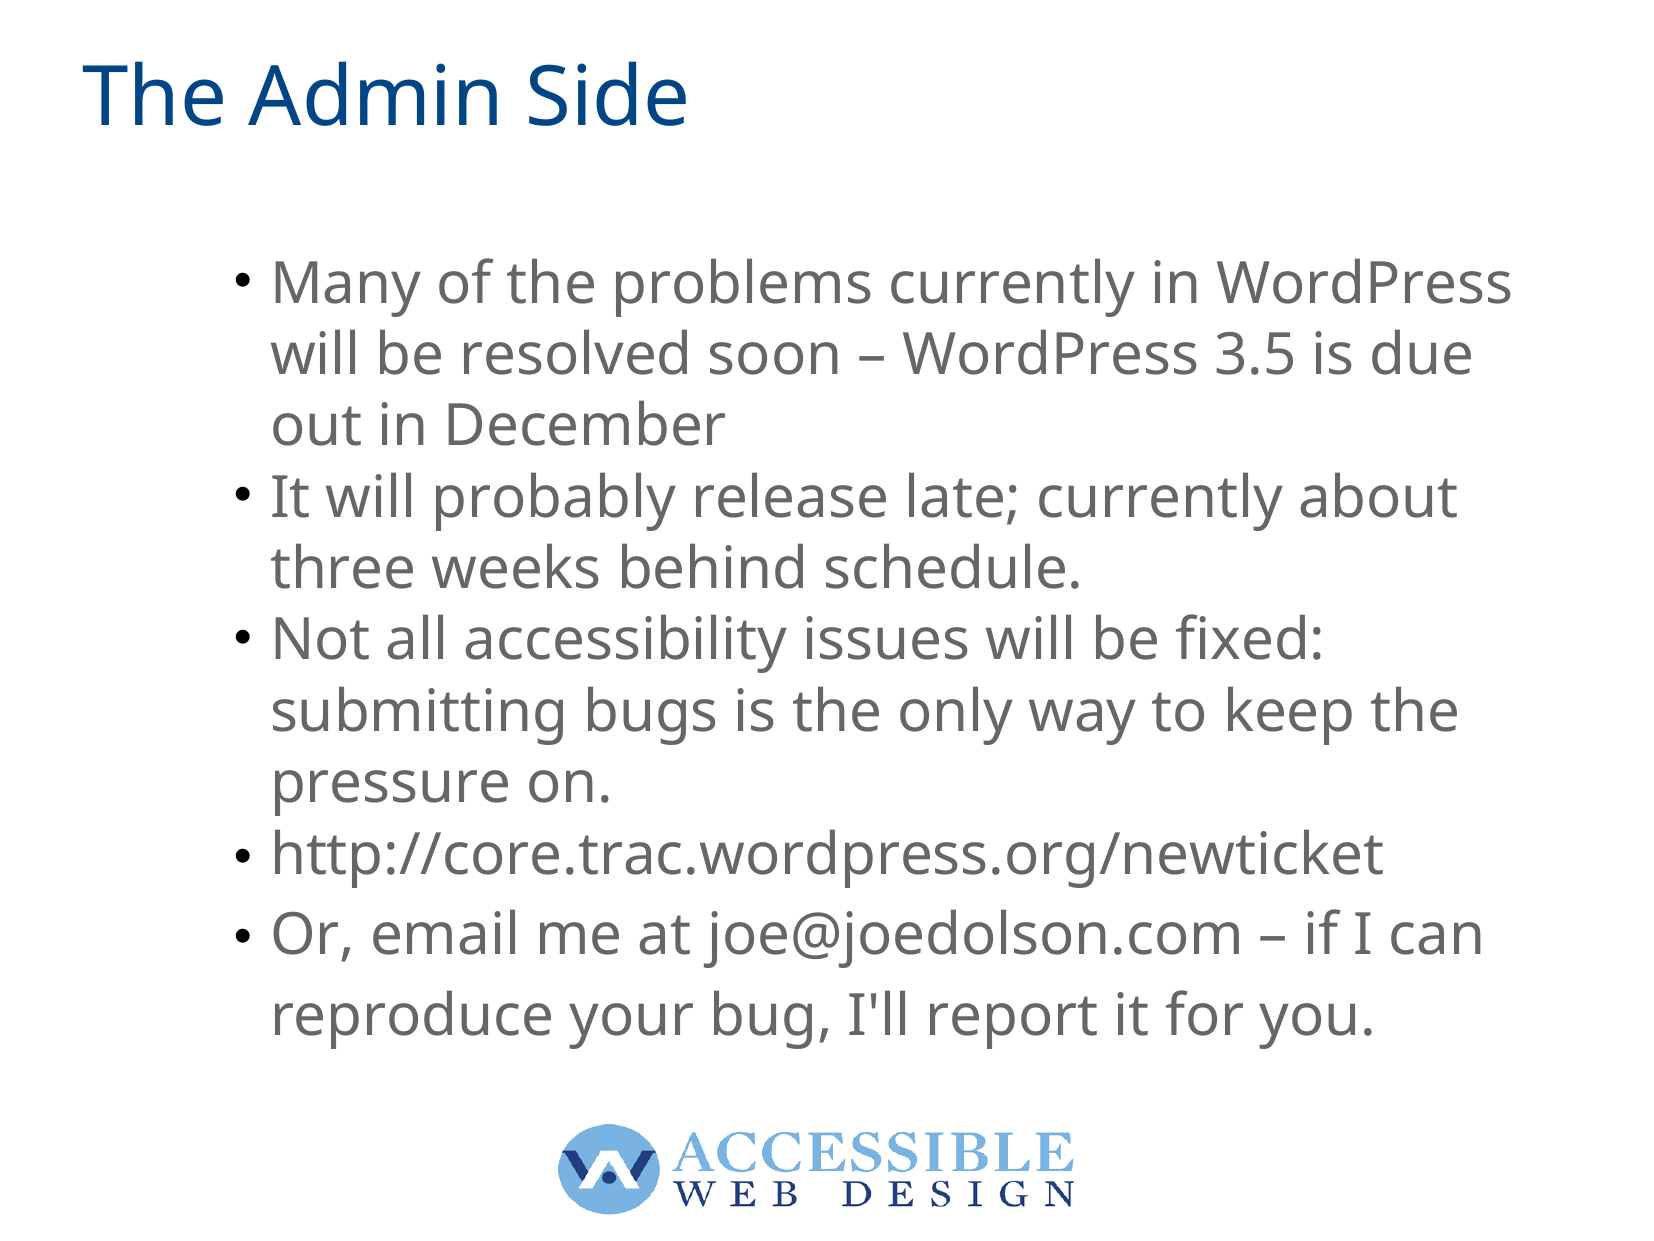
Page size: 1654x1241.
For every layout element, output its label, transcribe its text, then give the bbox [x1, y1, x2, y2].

text_box The Admin Side Many of the problems currently in WordPress will be resolved soon – WordPress 3.5 is due out in December It will probably release late; currently about three weeks behind schedule. Not all accessibility issues will be fixed: submitting bugs is the only way to keep the pressure on. http://core.trac.wordpress.org/newticket Or, email me at joe@joedolson.com – if I can reproduce your bug, I'll report it for you. [82, 49, 1571, 1109]
picture [558, 1124, 1074, 1215]
